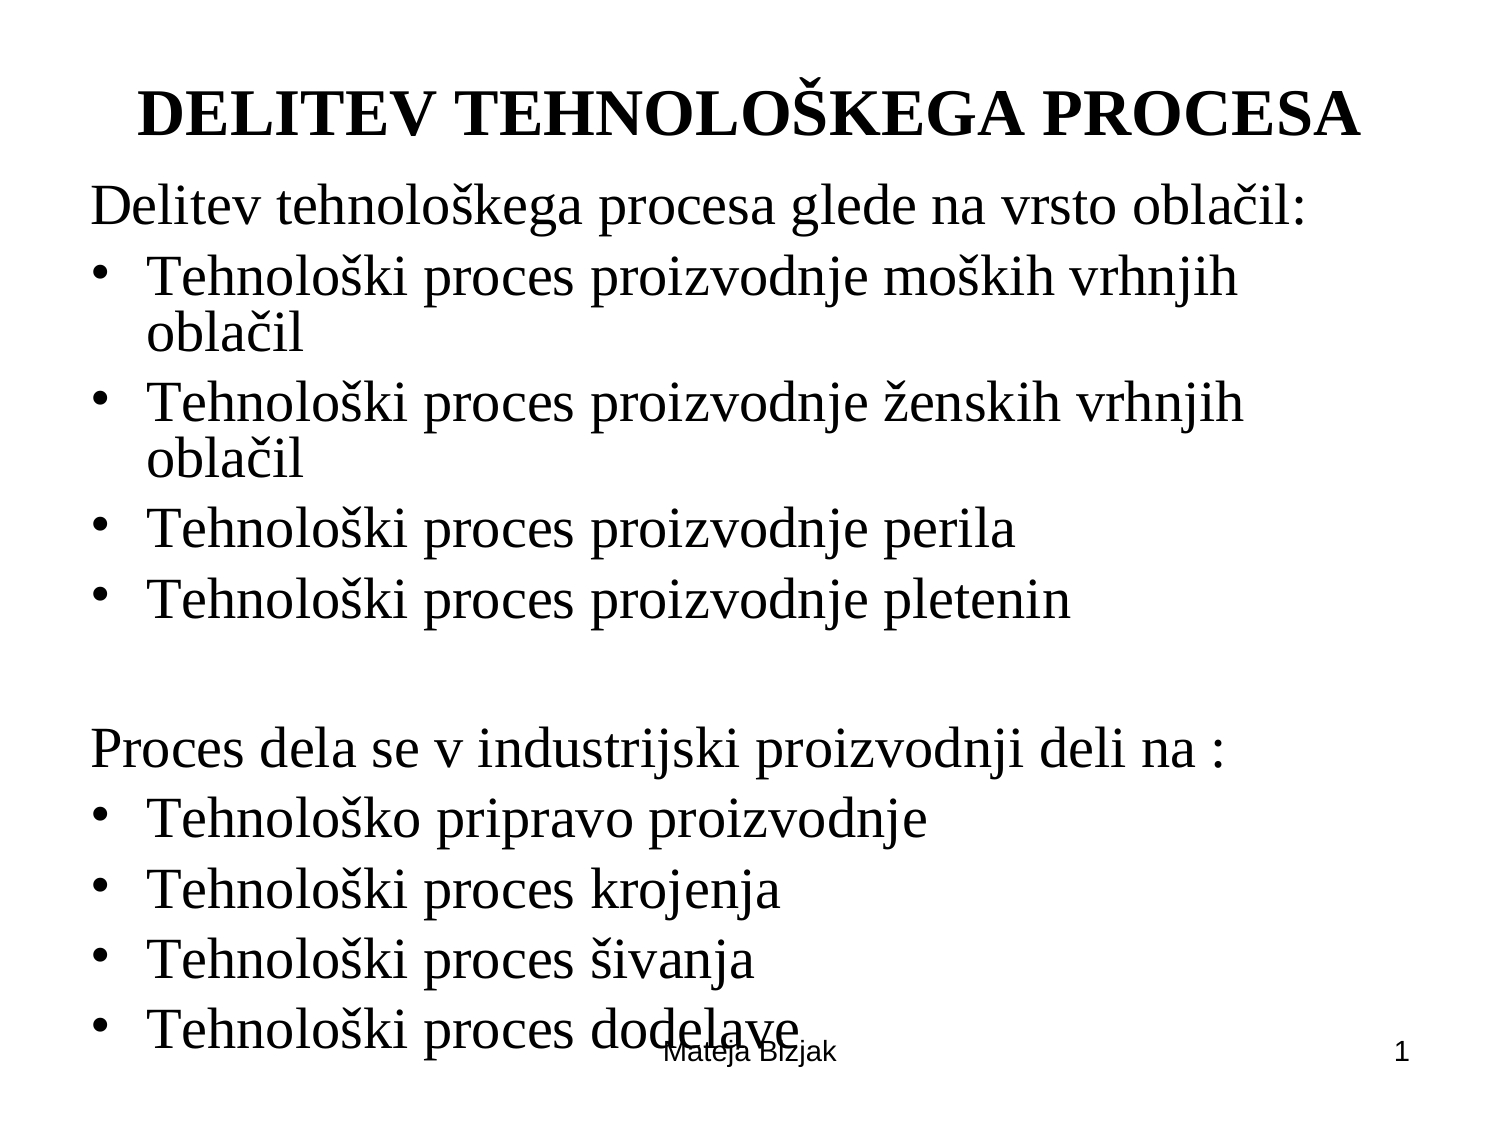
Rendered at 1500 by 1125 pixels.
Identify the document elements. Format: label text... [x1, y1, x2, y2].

list Delitev tehnološkega procesa glede na vrsto oblačil: Tehnološki proces proizvodnje moških vrhnjih oblačil Tehnološki proces proizvodnje ženskih vrhnjih oblačil Tehnološki proces proizvodnje perila Tehnološki proces proizvodnje pletenin Proces dela se v industrijski proizvodnji deli na : Tehnološko pripravo proizvodnje Tehnološki proces krojenja Tehnološki proces šivanja Tehnološki proces dodelave [75, 172, 1426, 1125]
title DELITEV TEHNOLOŠKEGA PROCESA [75, 45, 1426, 172]
